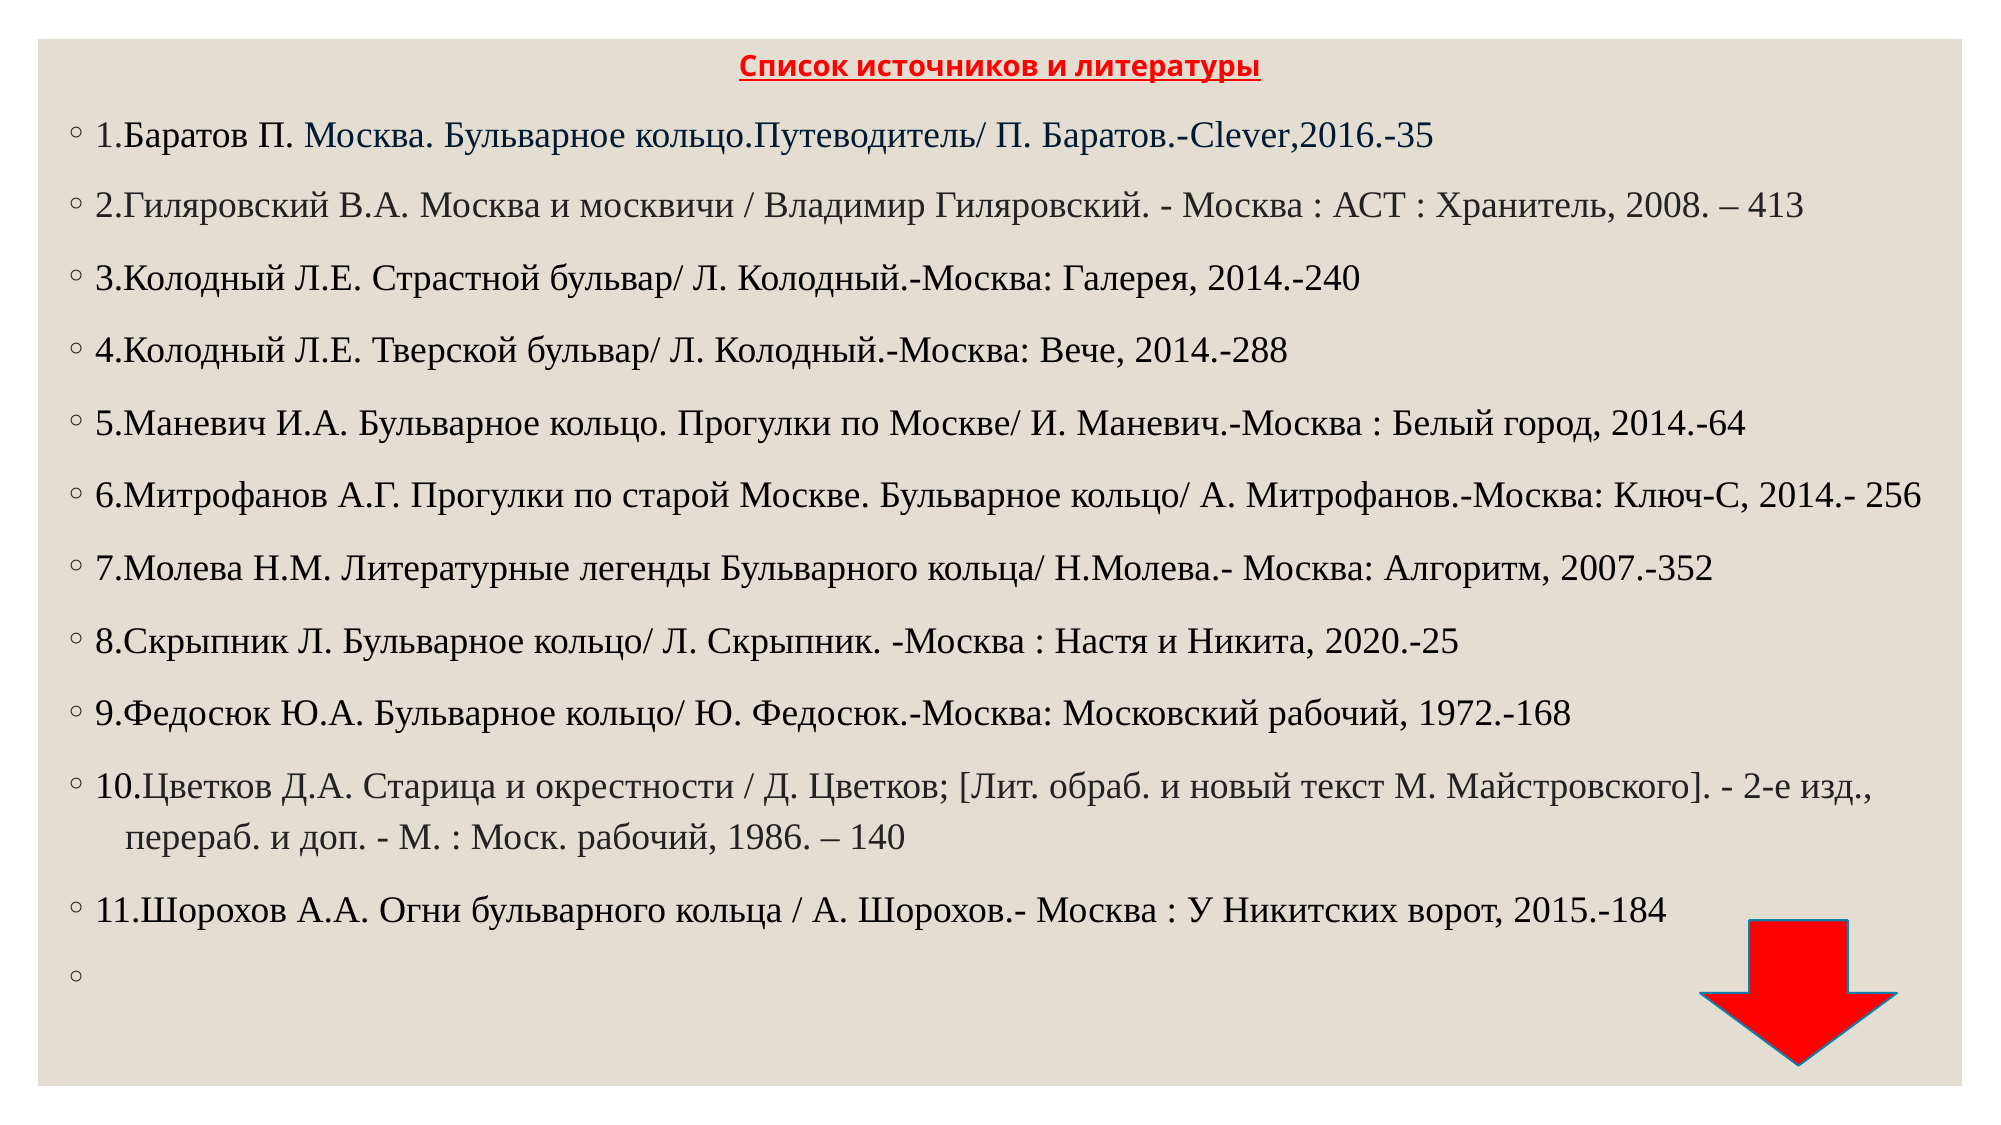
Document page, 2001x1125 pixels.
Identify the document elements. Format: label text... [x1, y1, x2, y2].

list 1.Баратов П. Москва. Бульварное кольцо.Путеводитель/ П. Баратов.-Clever,2016.-35 2.Гиляровский В.А. Москва и москвичи / Владимир Гиляровский. - Москва : АСТ : Хранитель, 2008. – 413 3.Колодный Л.Е. Страстной бульвар/ Л. Колодный.-Москва: Галерея, 2014.-240 4.Колодный Л.Е. Тверской бульвар/ Л. Колодный.-Москва: Вече, 2014.-288 5.Маневич И.А. Бульварное кольцо. Прогулки по Москве/ И. Маневич.-Москва : Белый город, 2014.-64 6.Митрофанов А.Г. Прогулки по старой Москве. Бульварное кольцо/ А. Митрофанов.-Москва: Ключ-С, 2014.- 256 7.Молева Н.М. Литературные легенды Бульварного кольца/ Н.Молева.- Москва: Алгоритм, 2007.-352 8.Скрыпник Л. Бульварное кольцо/ Л. Скрыпник. -Москва : Настя и Никита, 2020.-25 9.Федосюк Ю.А. Бульварное кольцо/ Ю. Федосюк.-Москва: Московский рабочий, 1972.-168 10.Цветков Д.А. Старица и окрестности / Д. Цветков; [Лит. обраб. и новый текст М. Майстровского]. - 2-е изд., перераб. и доп. - М. : Моск. рабочий, 1986. – 140 11.Шорохов А.А. Огни бульварного кольца / А. Шорохов.- Москва : У Никитских ворот, 2015.-184 [50, 95, 1947, 1086]
text_box [1700, 920, 1897, 1066]
title Список источников и литературы [174, 39, 1825, 95]
